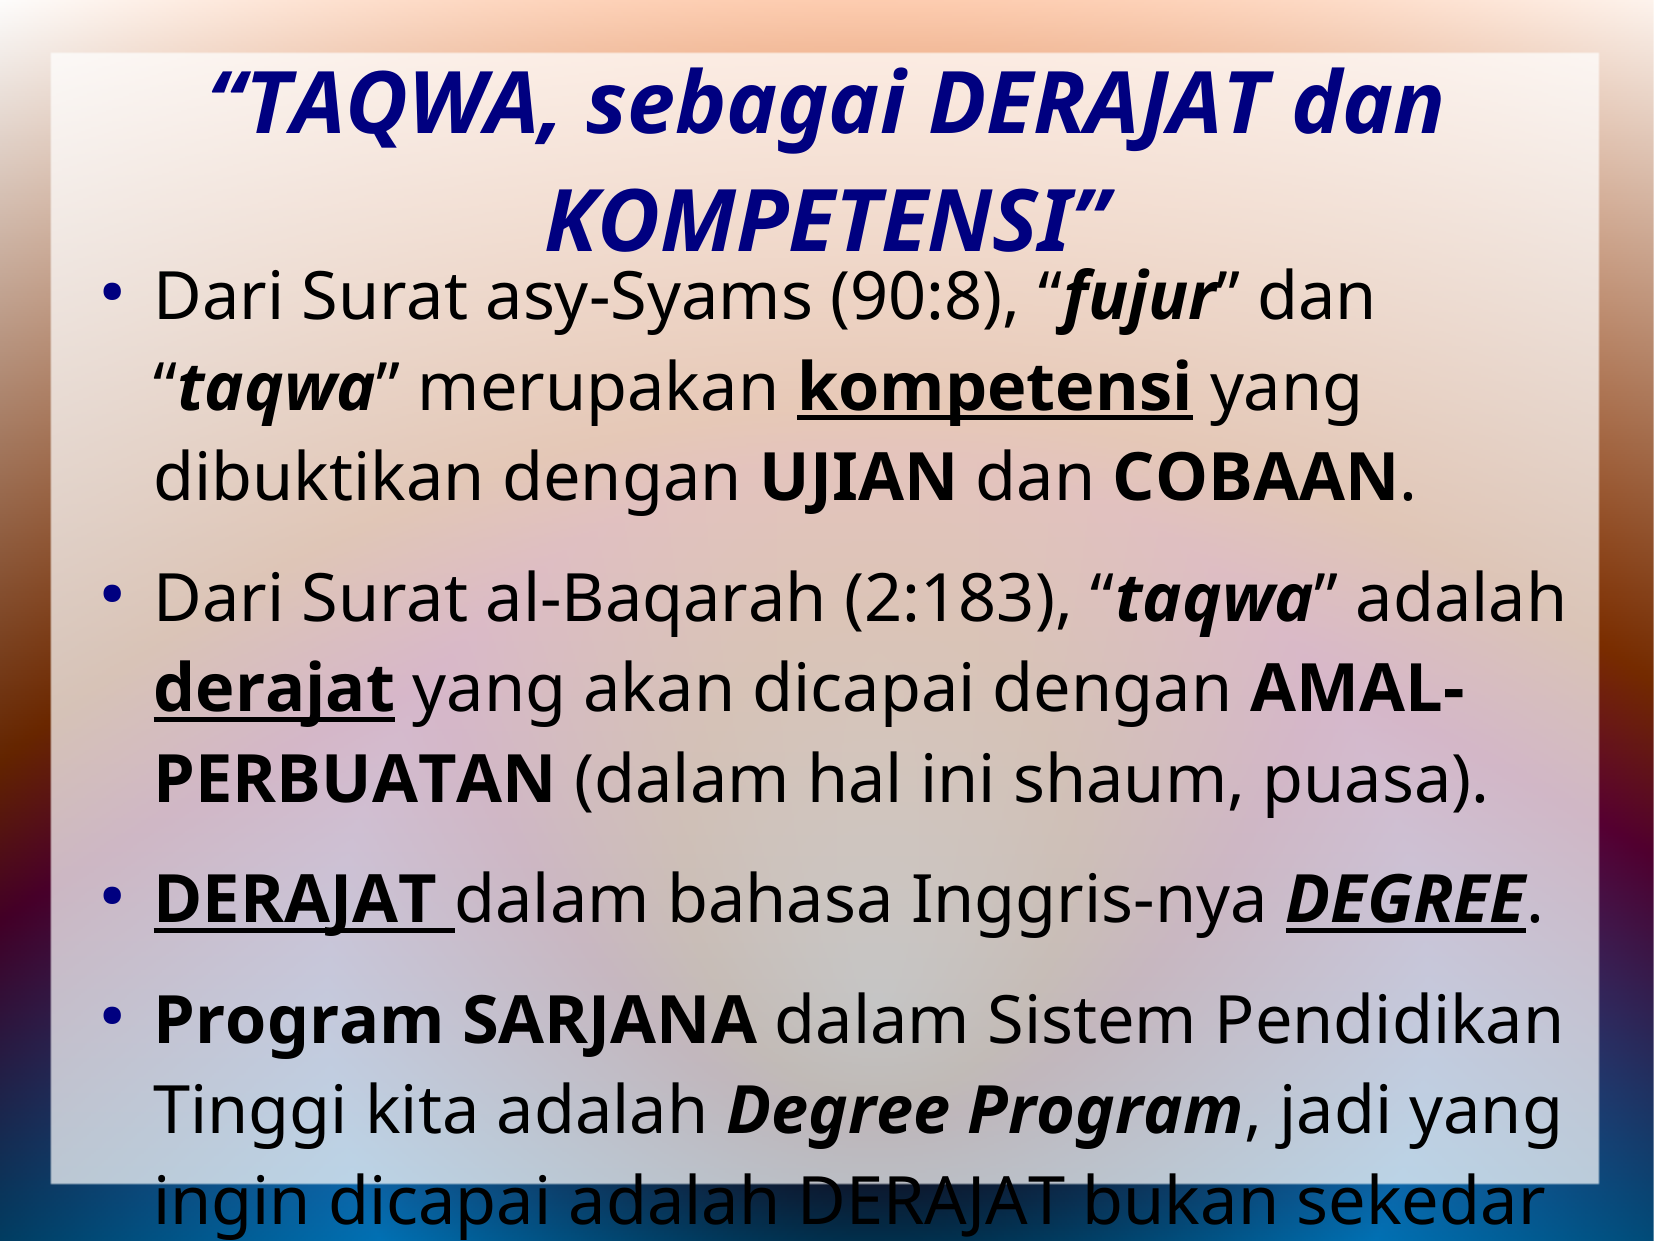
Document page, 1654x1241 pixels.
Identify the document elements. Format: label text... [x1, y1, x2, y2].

list Dari Surat asy-Syams (90:8), “fujur” dan “taqwa” merupakan kompetensi yang dibuktikan dengan UJIAN dan COBAAN. Dari Surat al-Baqarah (2:183), “taqwa” adalah derajat yang akan dicapai dengan AMAL-PERBUATAN (dalam hal ini shaum, puasa). DERAJAT dalam bahasa Inggris-nya DEGREE. Program SARJANA dalam Sistem Pendidikan Tinggi kita adalah Degree Program, jadi yang ingin dicapai adalah DERAJAT bukan sekedar KOMPETENSI [82, 248, 1571, 1187]
title “TAQWA, sebagai DERAJAT dan KOMPETENSI” [82, 55, 1571, 248]
picture [0, 0, 1654, 1241]
